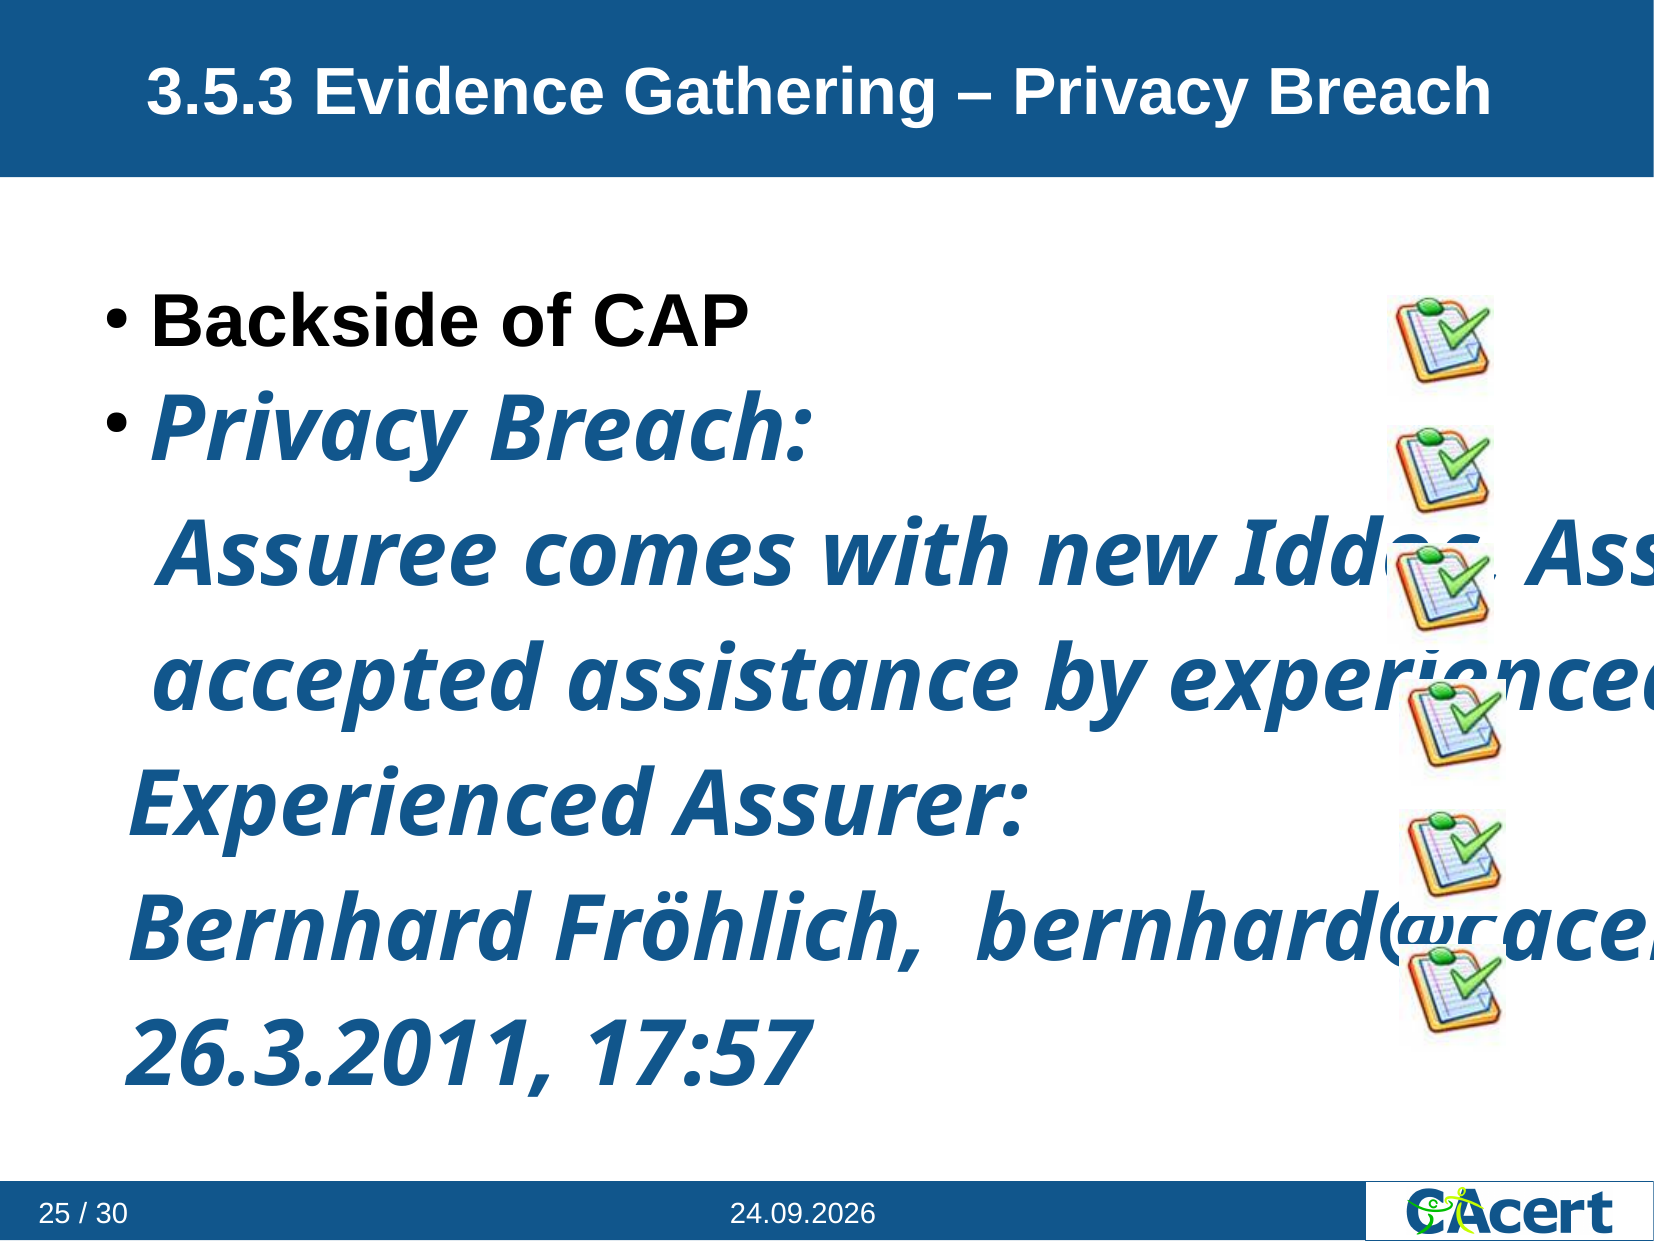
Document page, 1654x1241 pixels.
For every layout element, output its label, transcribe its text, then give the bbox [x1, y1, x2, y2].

picture [1387, 295, 1494, 402]
title 3.5.3 Evidence Gathering – Privacy Breach [76, 17, 1565, 166]
picture [1406, 1186, 1613, 1235]
picture [1387, 425, 1494, 532]
picture [1399, 944, 1506, 1052]
picture [1399, 809, 1506, 916]
picture [1399, 679, 1506, 786]
picture [1387, 543, 1494, 650]
text_box Backside of CAP Privacy Breach: Assuree comes with new Iddoc, Assuree accepted assistance by experienced Assurer Experienced Assurer: Bernhard Fröhlich, bernhard@cacert.org 26.3.2011, 17:57 [88, 270, 1300, 987]
